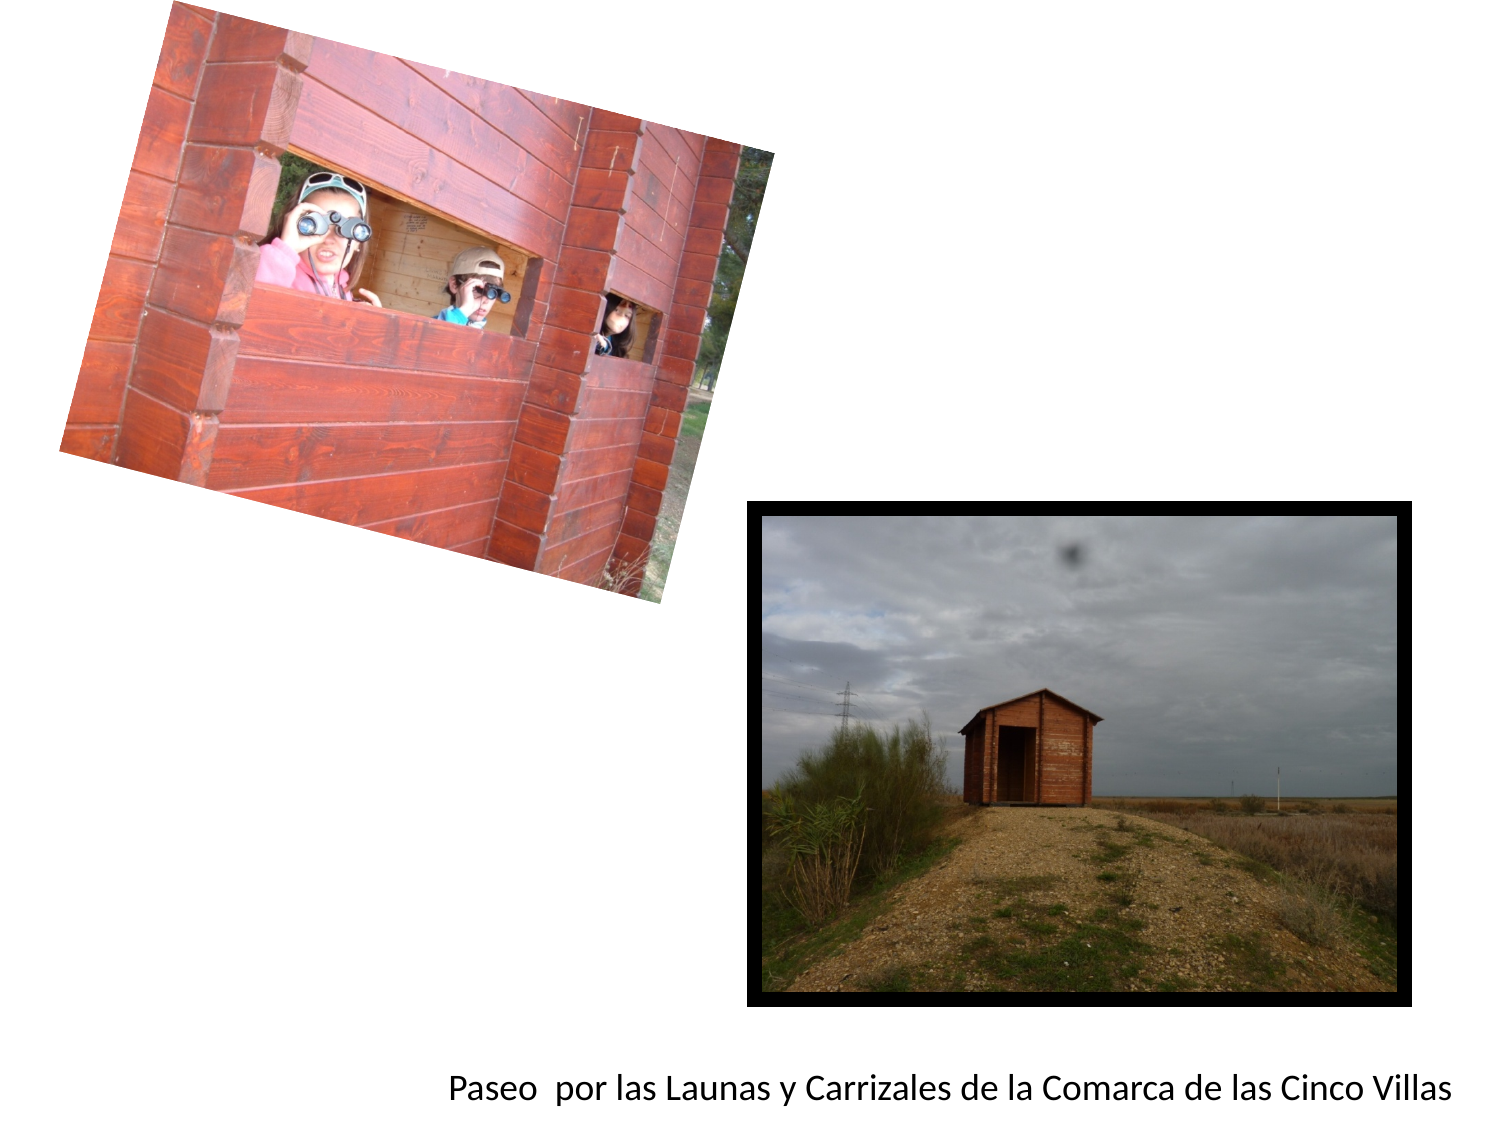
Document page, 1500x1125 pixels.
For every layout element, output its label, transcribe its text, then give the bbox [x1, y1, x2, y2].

picture [761, 515, 1398, 993]
text_box Paseo por las Launas y Carrizales de la Comarca de las Cinco Villas [433, 1064, 1500, 1118]
picture [58, 0, 775, 605]
